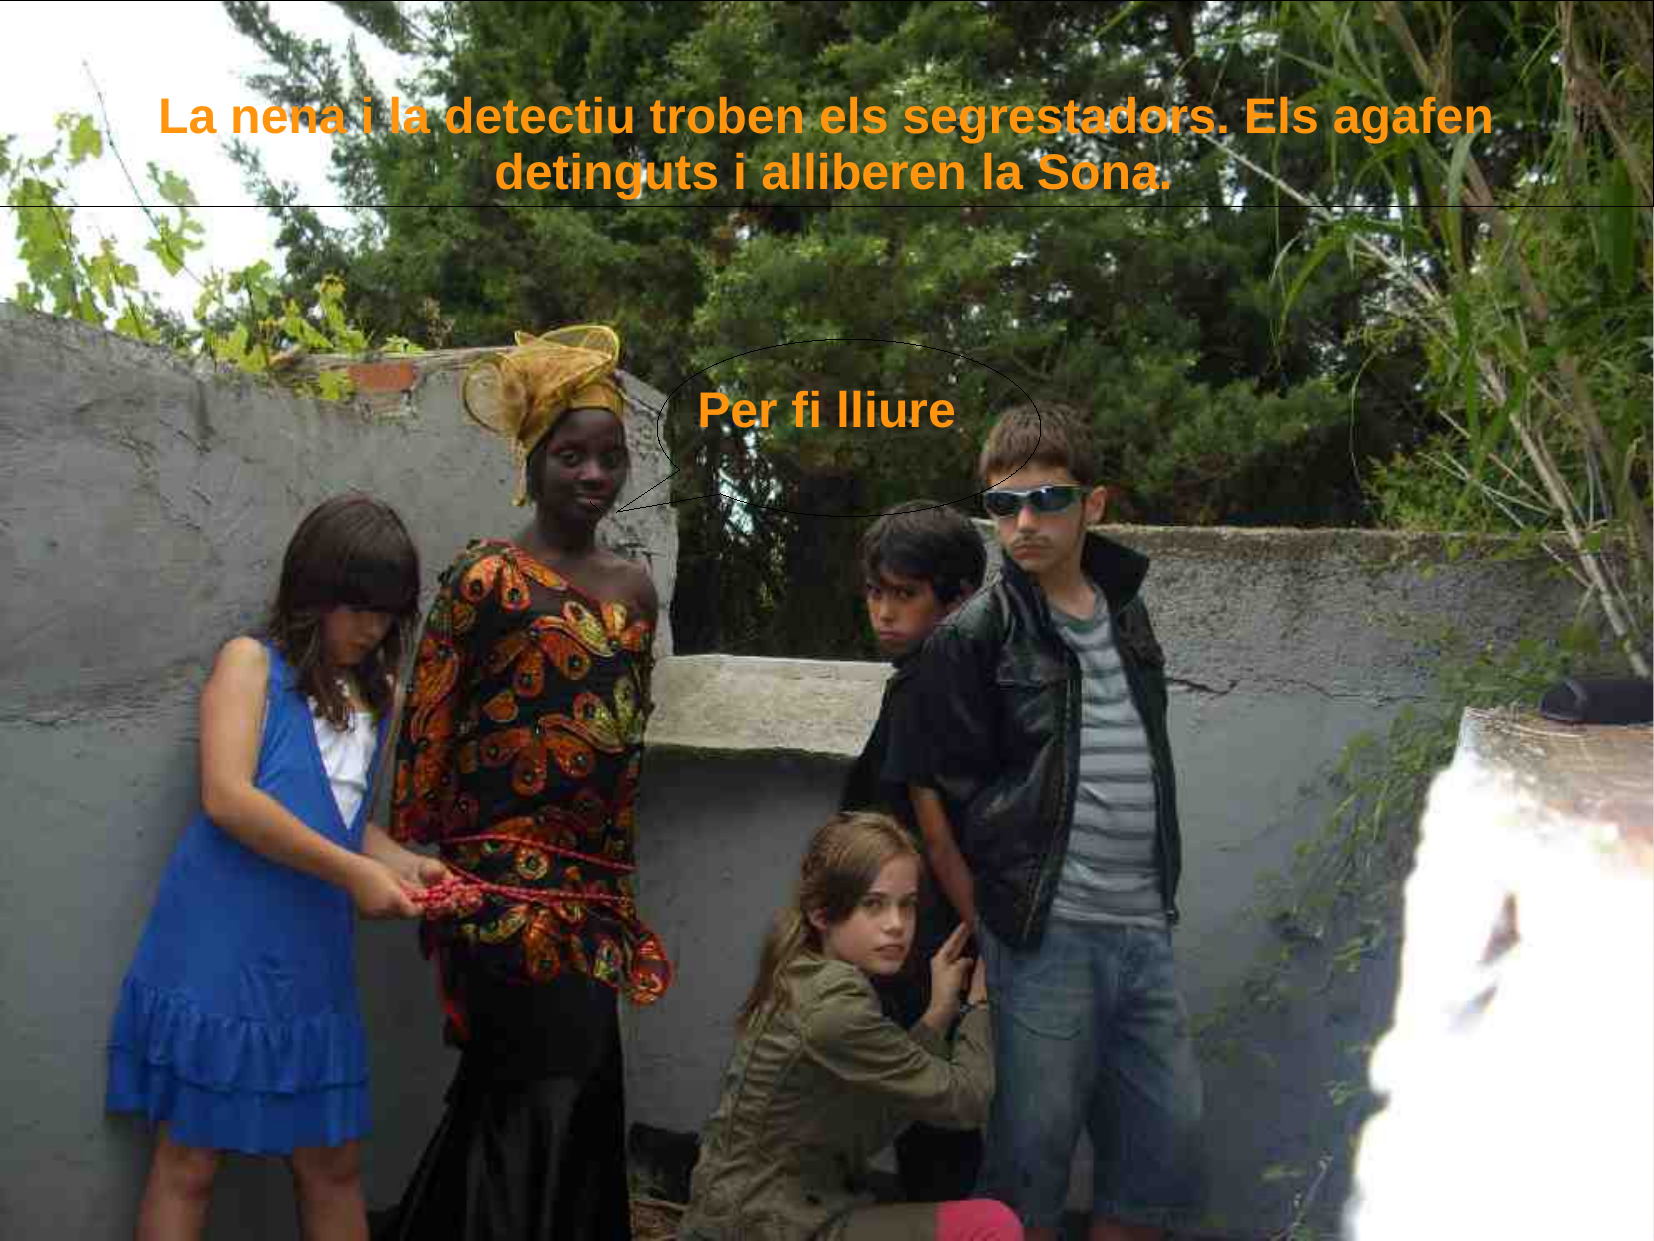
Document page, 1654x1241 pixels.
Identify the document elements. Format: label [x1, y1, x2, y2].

picture [0, 207, 1654, 1241]
picture [0, 1, 1653, 206]
text_box [590, 501, 602, 513]
